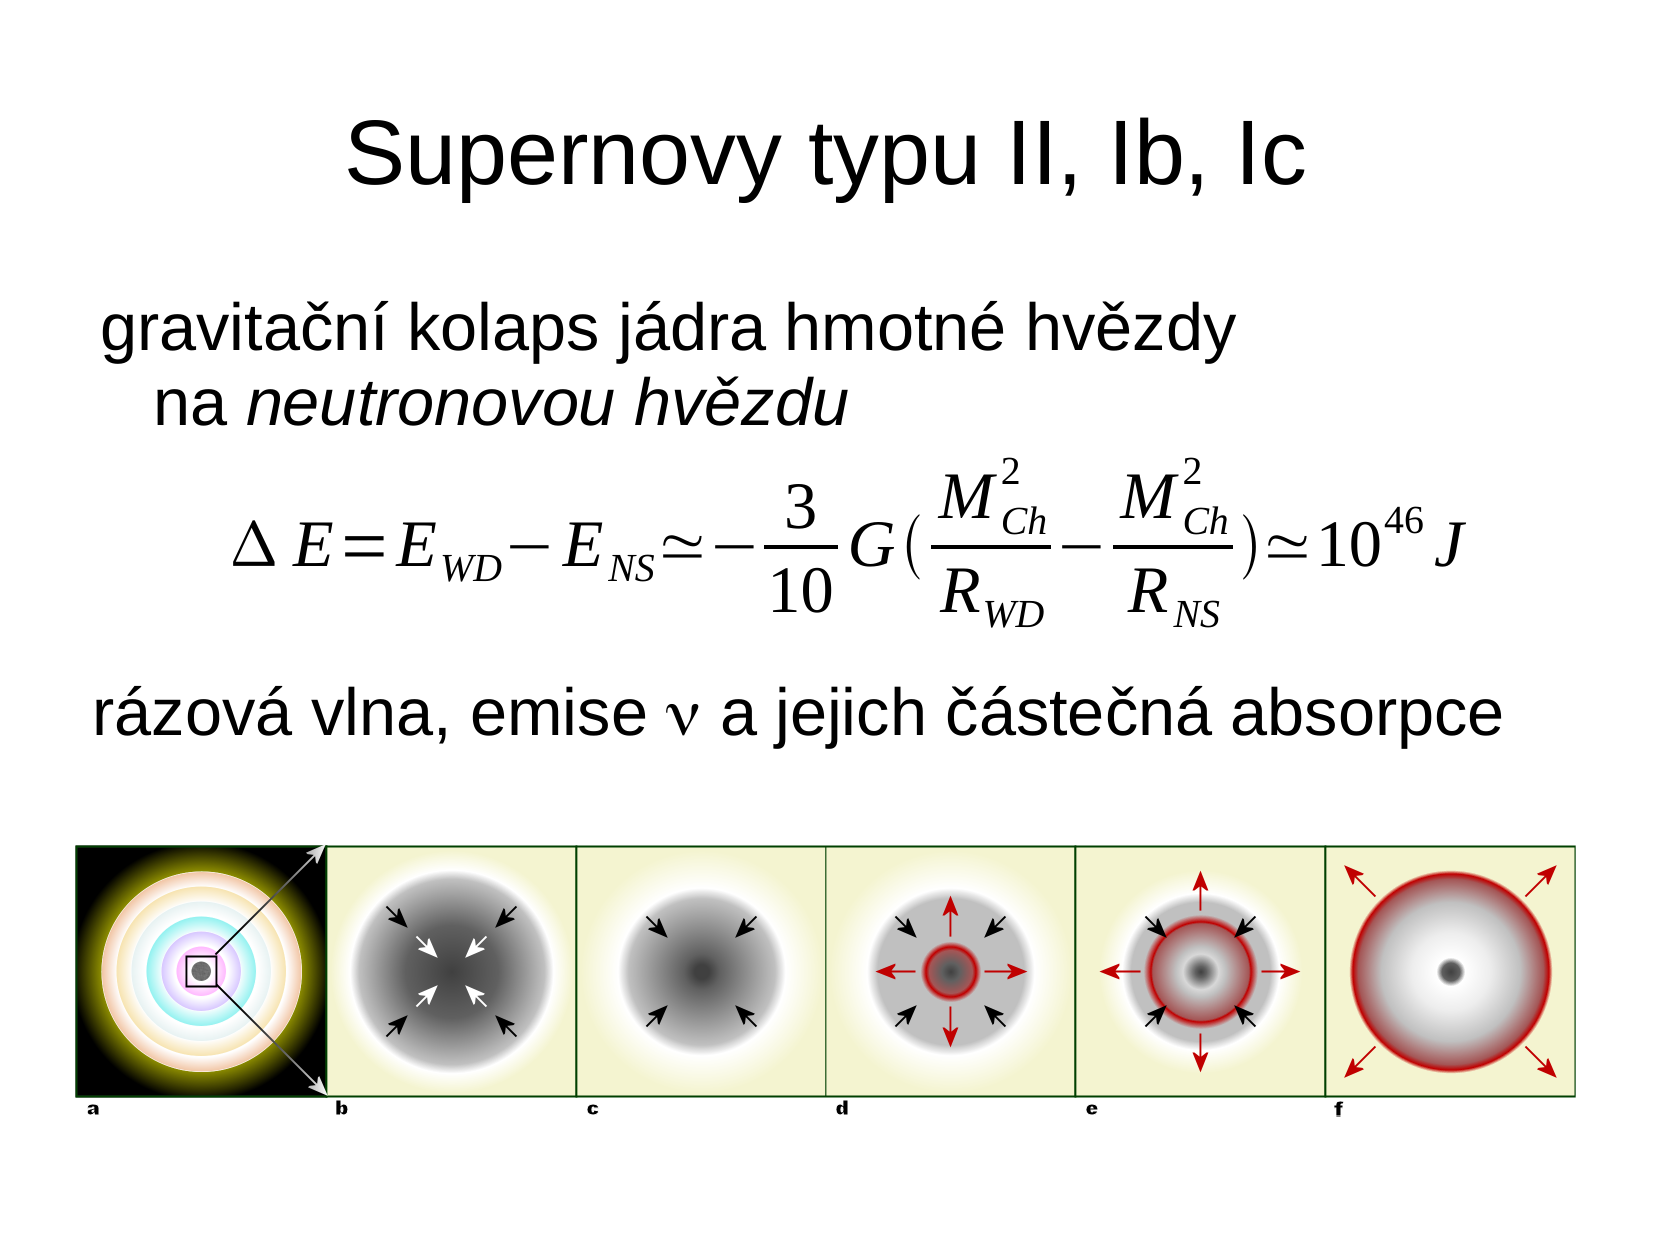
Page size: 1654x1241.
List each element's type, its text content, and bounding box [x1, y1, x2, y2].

chart [225, 450, 1469, 636]
list rázová vlna, emise n a jejich částečná absorpce [75, 675, 1568, 788]
list gravitační kolaps jádra hmotné hvězdy na neutronovou hvězdu [82, 290, 1576, 451]
picture [75, 844, 1576, 1117]
title Supernovy typu II, Ib, Ic [82, 56, 1571, 250]
